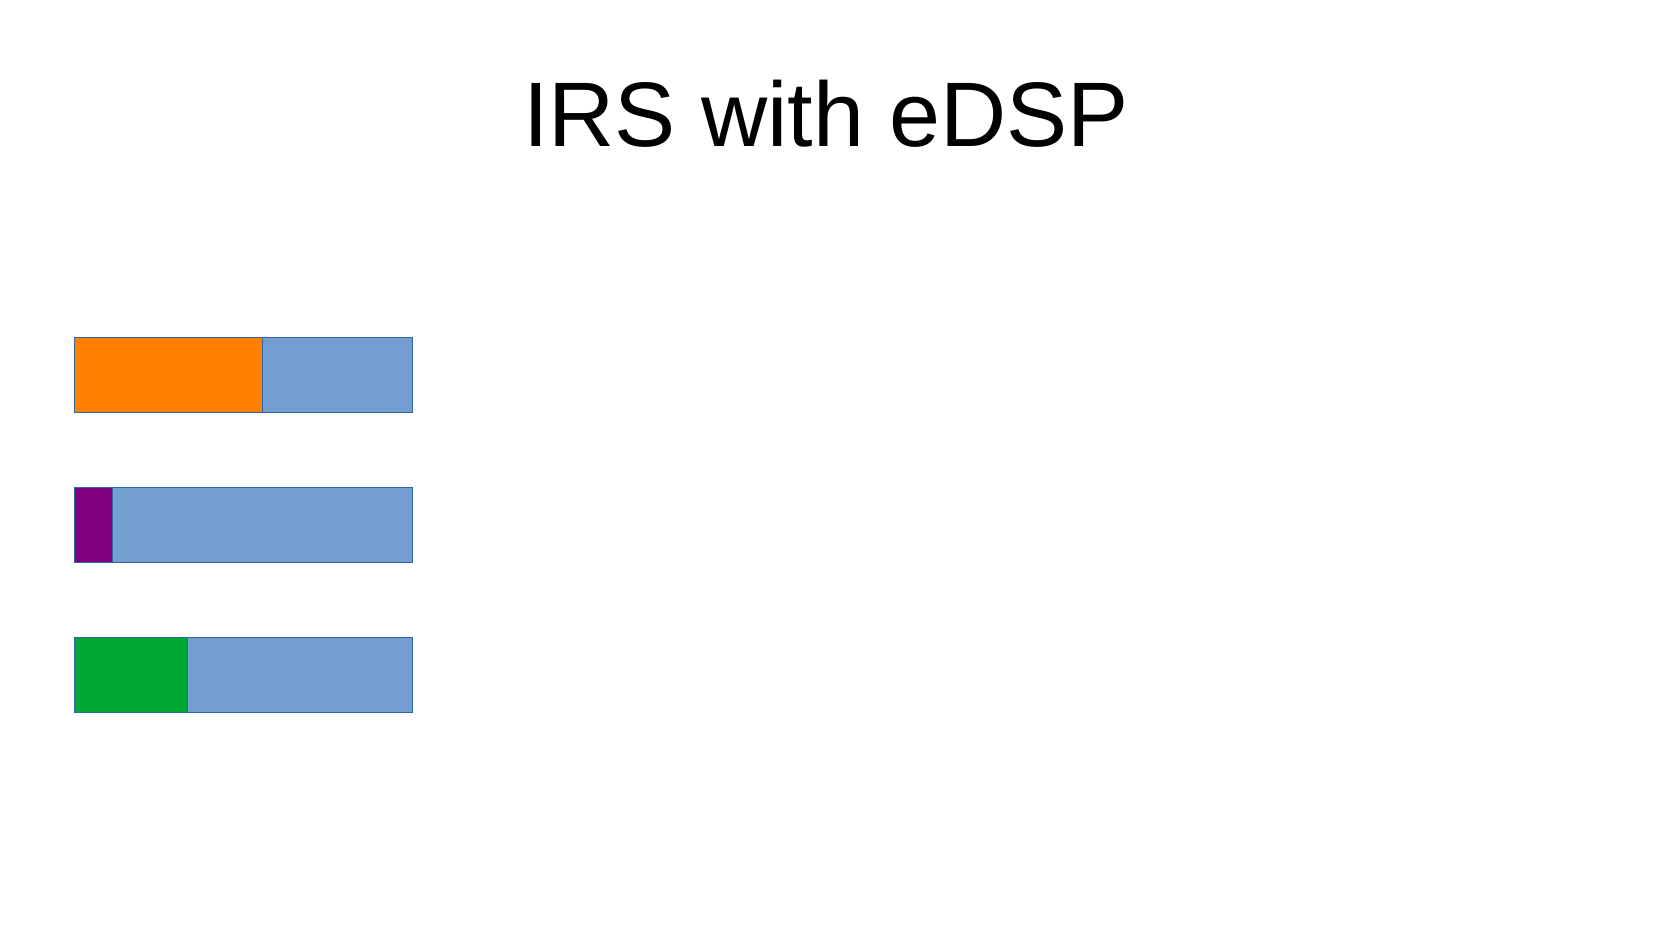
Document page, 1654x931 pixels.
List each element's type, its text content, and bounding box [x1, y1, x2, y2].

title IRS with eDSP [82, 37, 1571, 193]
text_box [74, 637, 413, 713]
text_box [74, 337, 413, 413]
text_box [74, 487, 413, 563]
